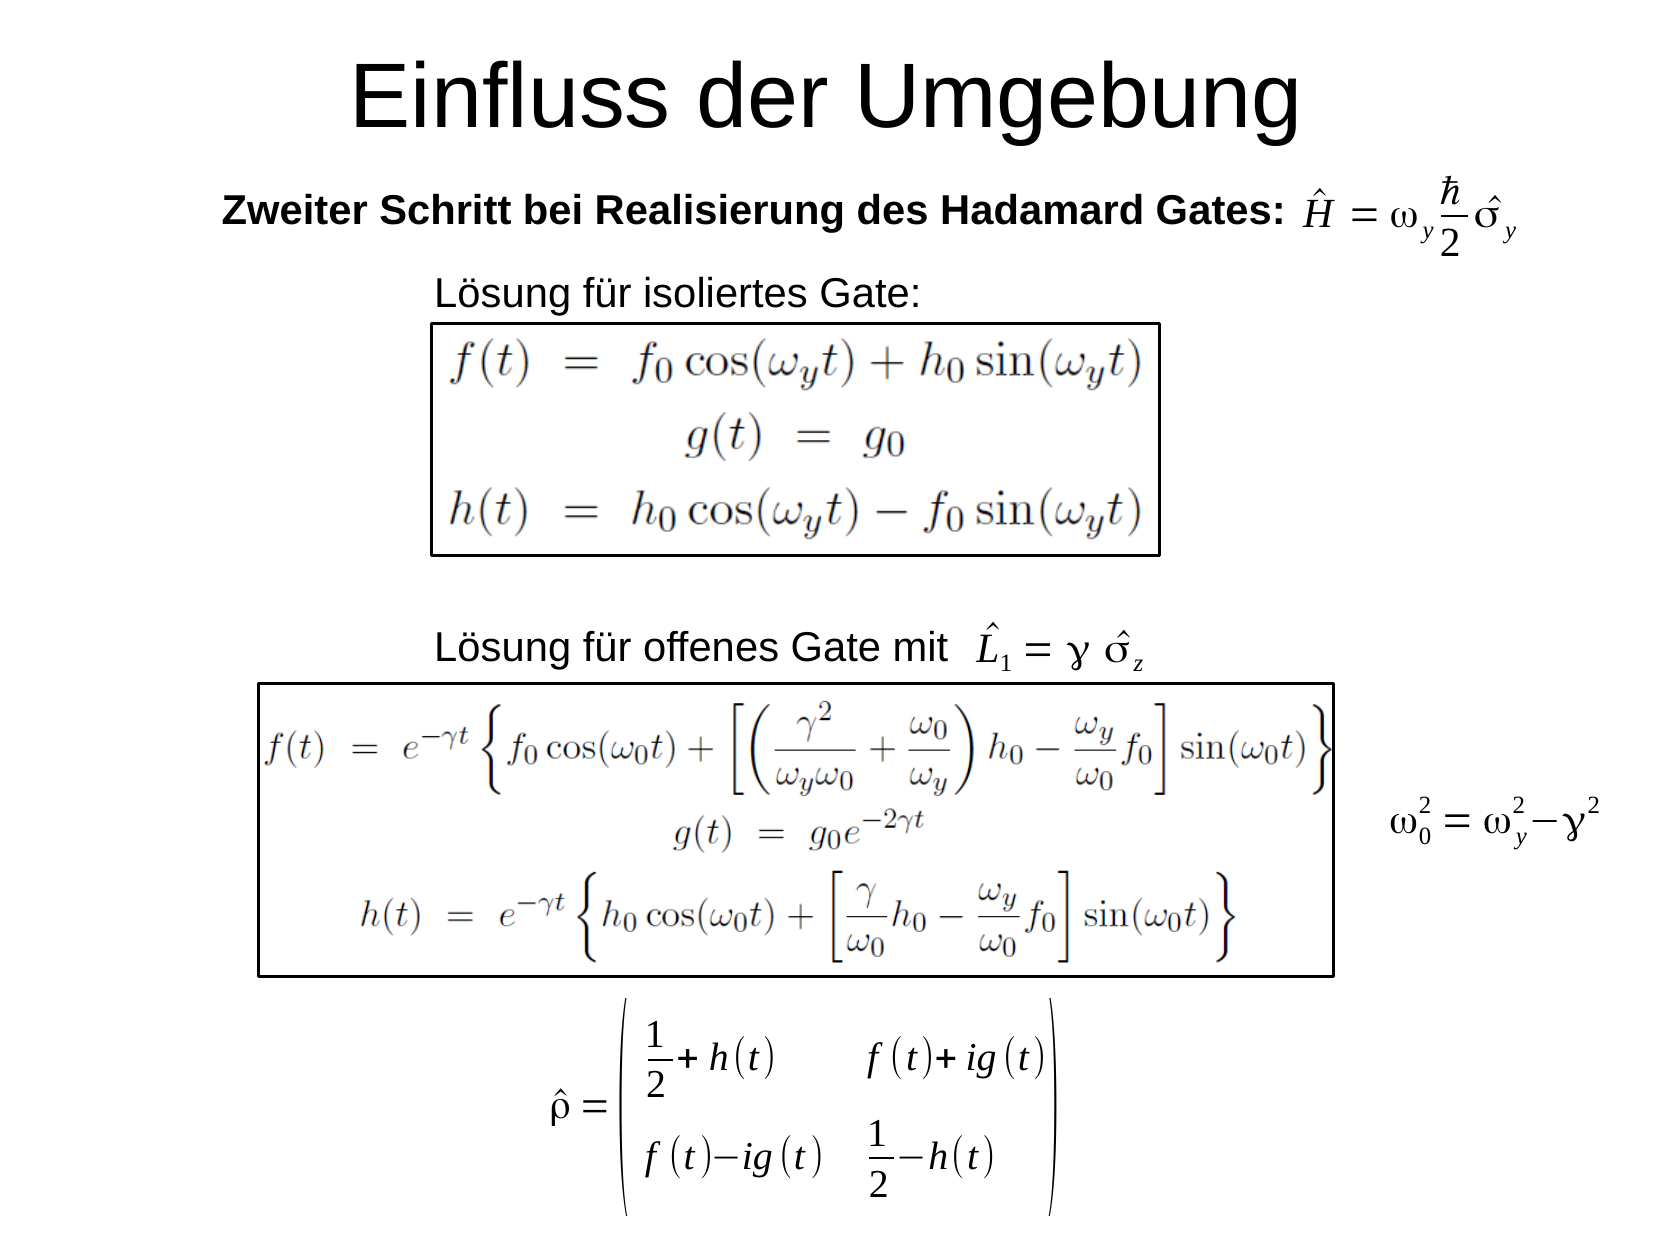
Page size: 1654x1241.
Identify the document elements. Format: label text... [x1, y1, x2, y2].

text_box Zweiter Schritt bei Realisierung des Hadamard Gates: [206, 179, 1293, 243]
chart [543, 998, 1072, 1216]
chart [967, 620, 1154, 678]
chart [1293, 171, 1523, 266]
picture [433, 324, 1158, 554]
picture [259, 685, 1333, 975]
text_box Lösung für isoliertes Gate: [419, 262, 937, 325]
text_box Lösung für offenes Gate mit [419, 616, 964, 680]
chart [1383, 791, 1607, 850]
title Einfluss der Umgebung [82, 25, 1571, 166]
